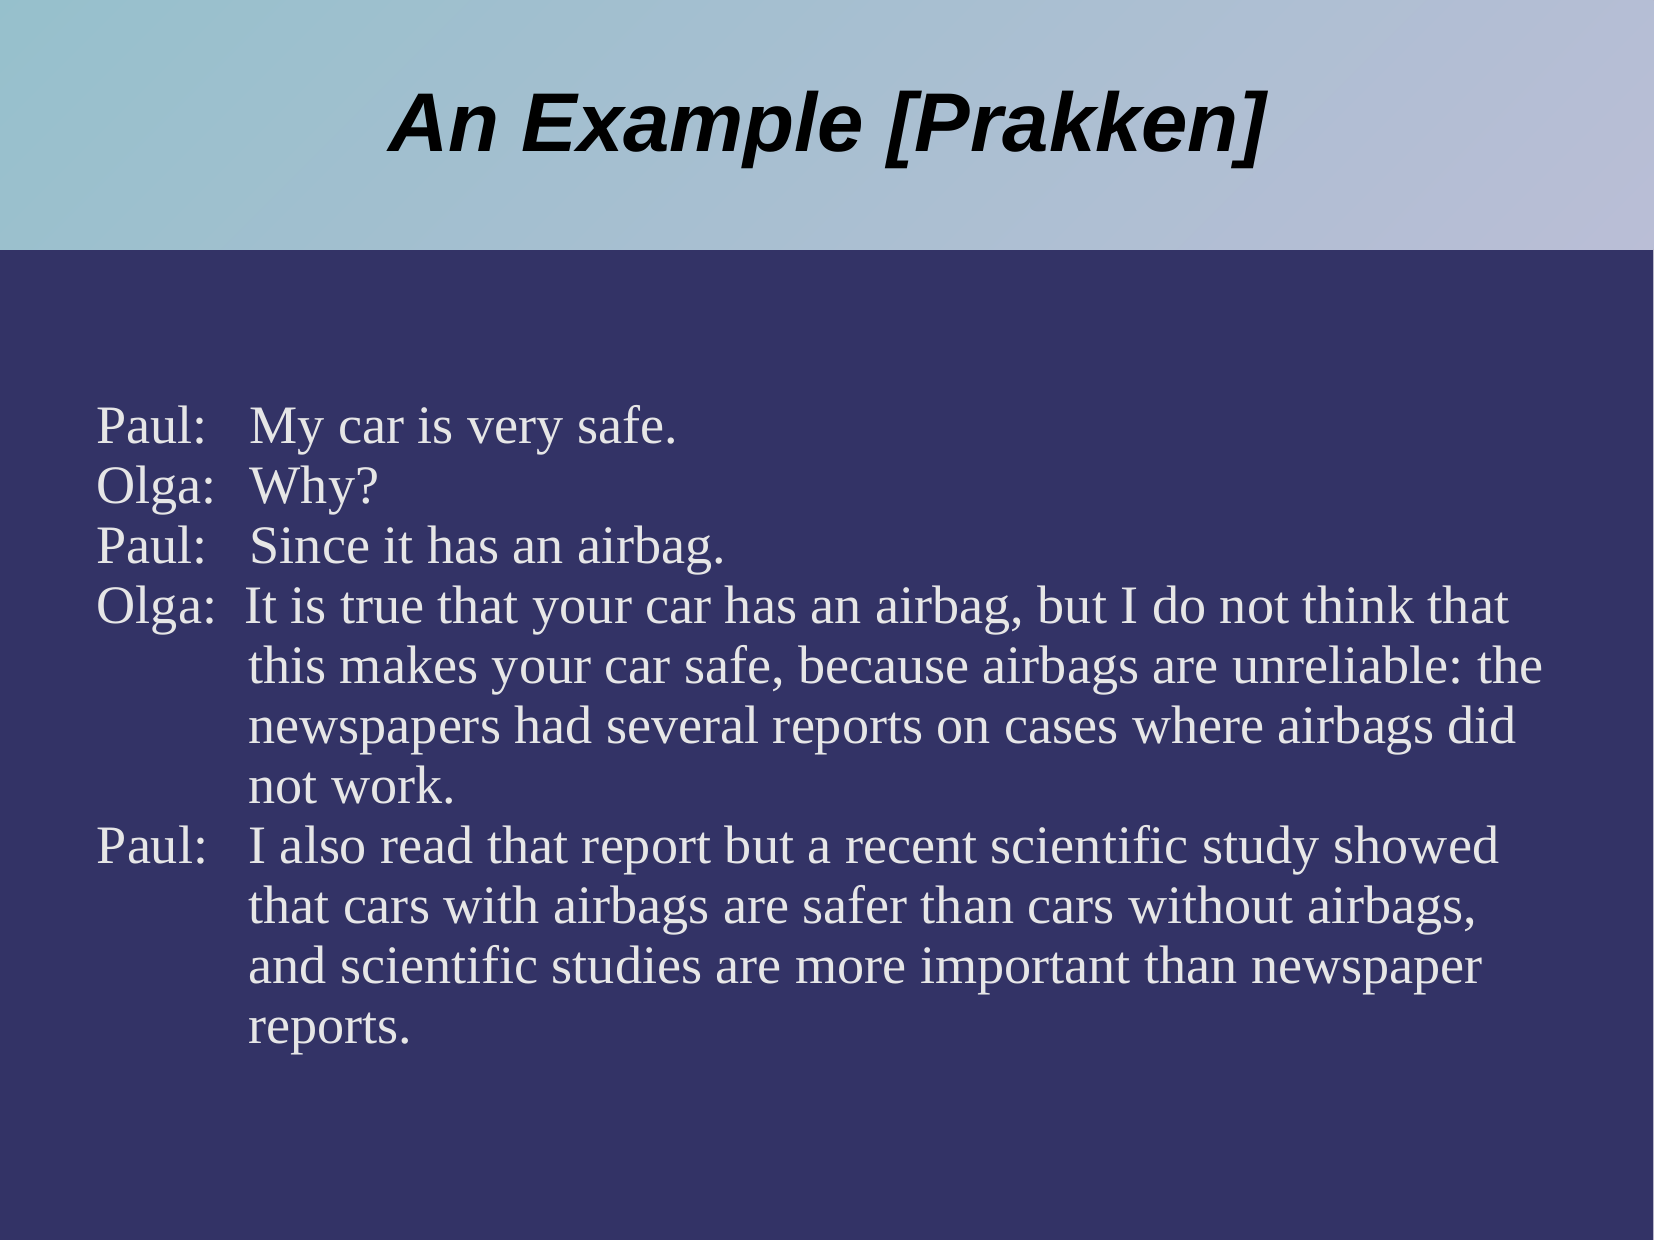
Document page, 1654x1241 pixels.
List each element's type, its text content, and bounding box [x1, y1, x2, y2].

subtitle Paul: My car is very safe. Olga: Why? Paul: Since it has an airbag. Olga: It is true that your car has an airbag, but I do not think that this makes your car safe, because airbags are unreliable: the newspapers had several reports on cases where airbags did not work. Paul: I also read that report but a recent scientific study showed that cars with airbags are safer than cars without airbags, and scientific studies are more important than newspaper reports. [60, 328, 1570, 1183]
title An Example [Prakken] [121, 19, 1534, 227]
